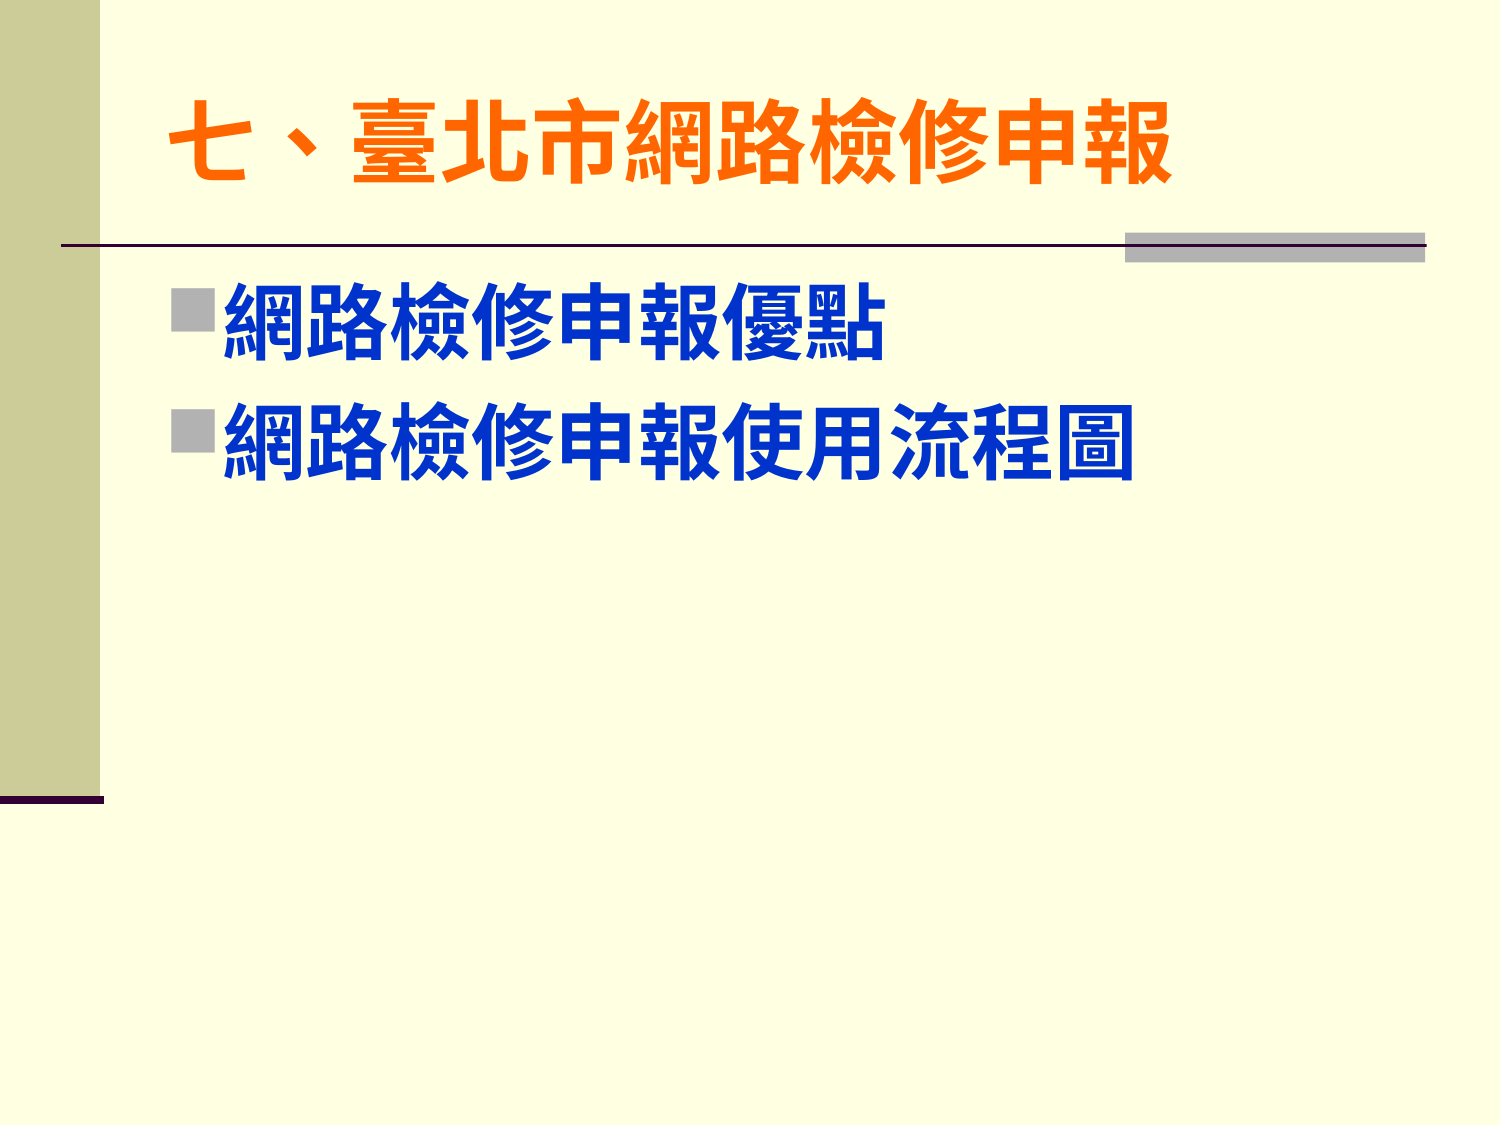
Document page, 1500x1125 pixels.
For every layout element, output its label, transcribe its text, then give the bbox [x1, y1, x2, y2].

list 網路檢修申報優點 網路檢修申報使用流程圖 [150, 262, 1426, 1006]
title 七、臺北市網路檢修申報 [150, 45, 1426, 234]
